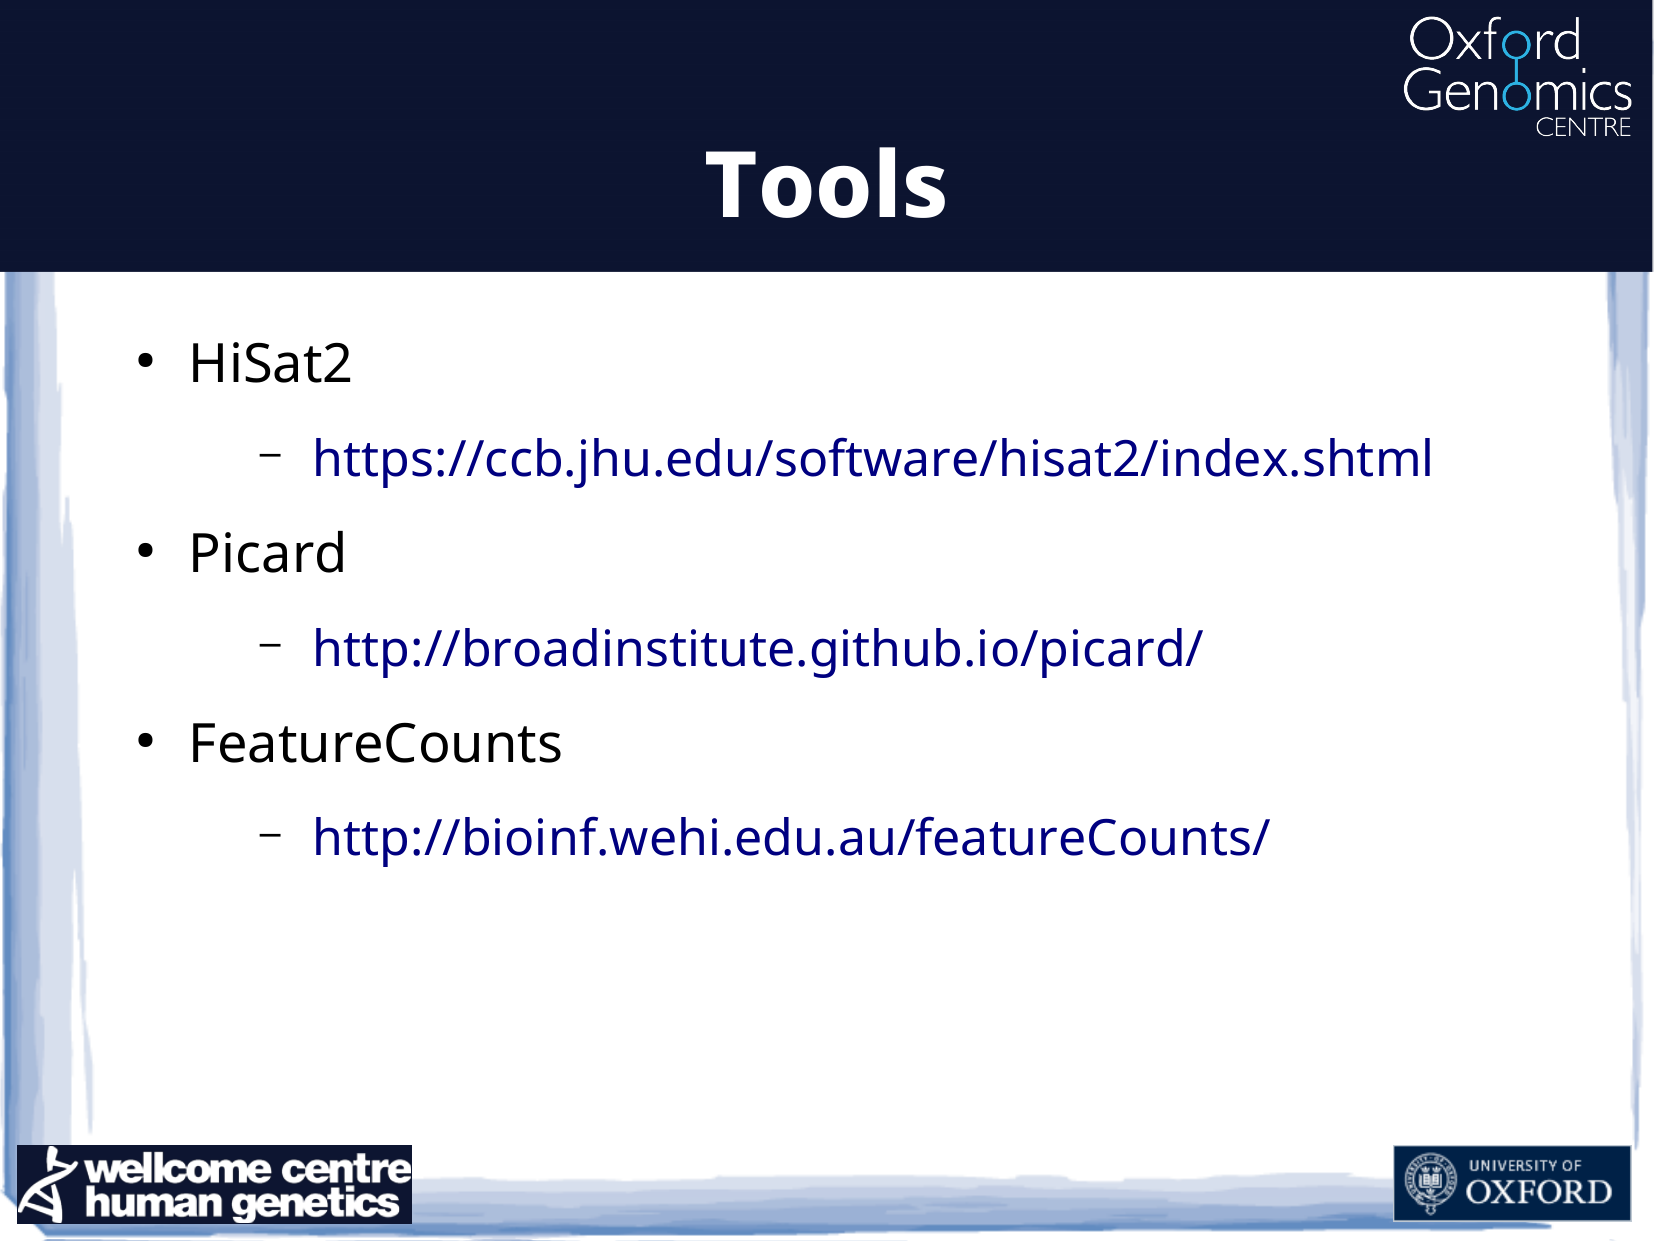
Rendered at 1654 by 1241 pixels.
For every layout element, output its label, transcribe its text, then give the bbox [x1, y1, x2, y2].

title Tools [82, 78, 1571, 287]
picture [0, 0, 1654, 1241]
list HiSat2 https://ccb.jhu.edu/software/hisat2/index.shtml Picard http://broadinstitute.github.io/picard/ FeatureCounts http://bioinf.wehi.edu.au/featureCounts/ [118, 324, 1571, 1045]
